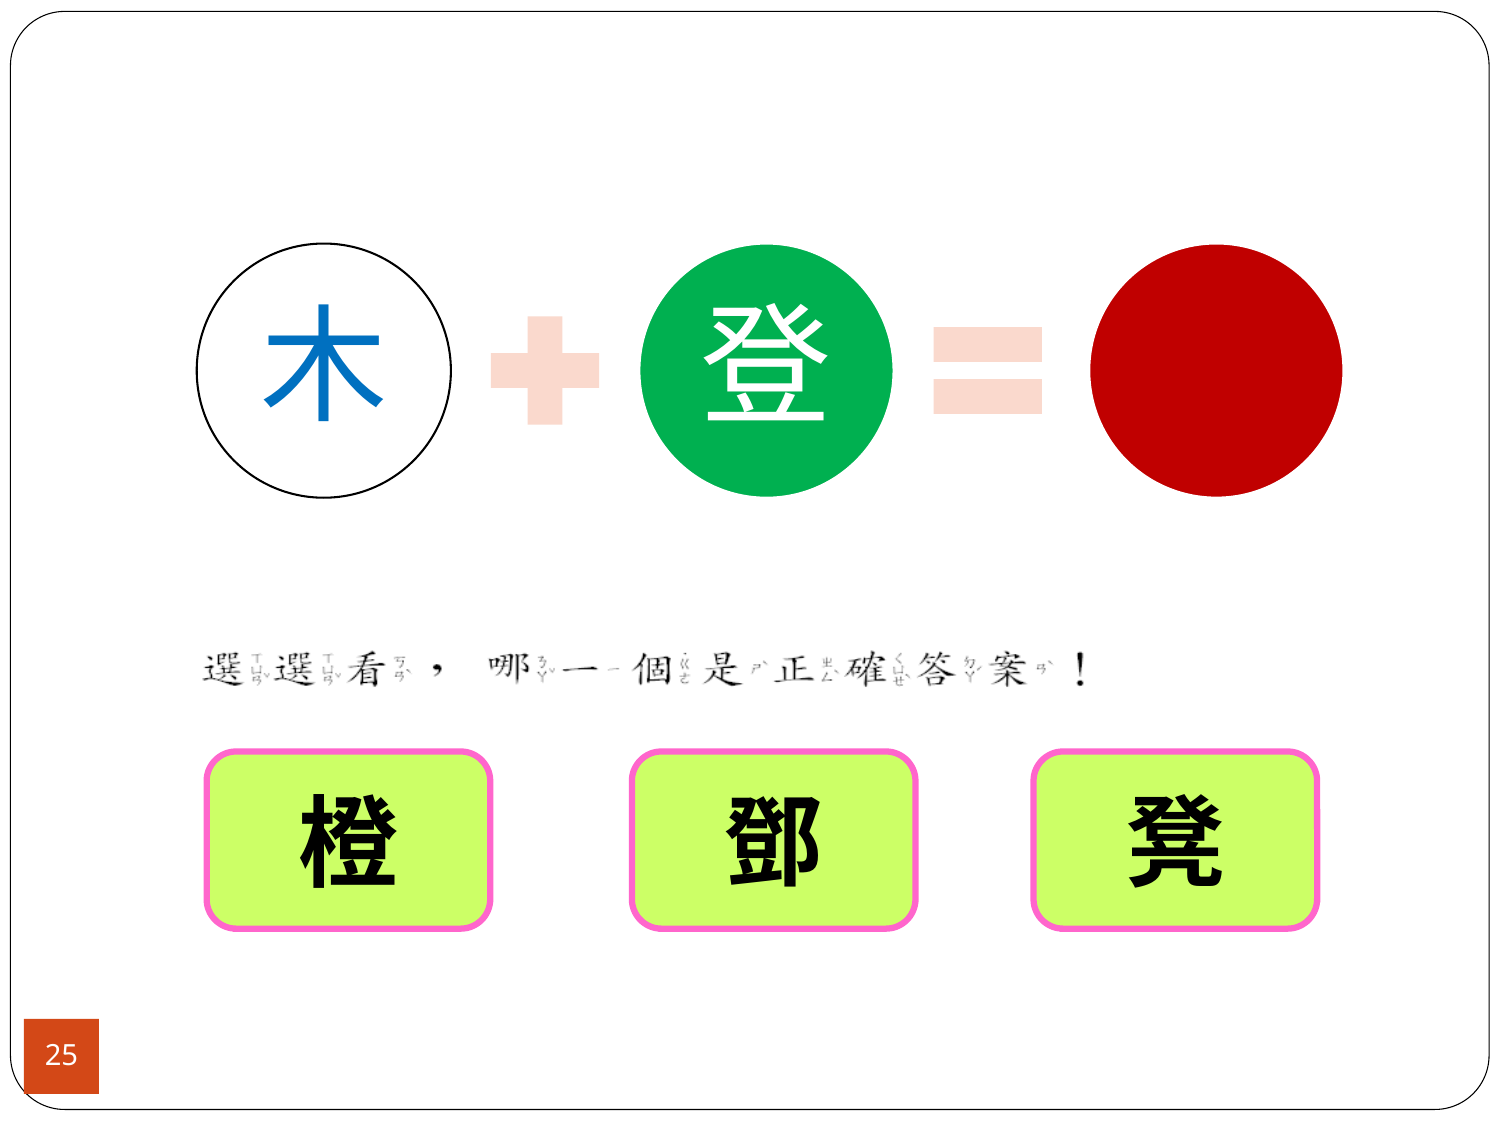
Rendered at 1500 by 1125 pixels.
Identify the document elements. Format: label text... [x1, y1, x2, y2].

text_box [1089, 243, 1344, 498]
text_box [490, 316, 600, 425]
text_box 25 [23, 1018, 99, 1094]
picture [183, 609, 1145, 716]
text_box 凳 [1033, 751, 1318, 929]
text_box [933, 327, 1042, 362]
text_box 鄧 [631, 751, 916, 929]
text_box 木 [196, 243, 451, 498]
text_box 橙 [206, 751, 491, 929]
text_box 登 [639, 243, 894, 498]
text_box [933, 379, 1042, 414]
